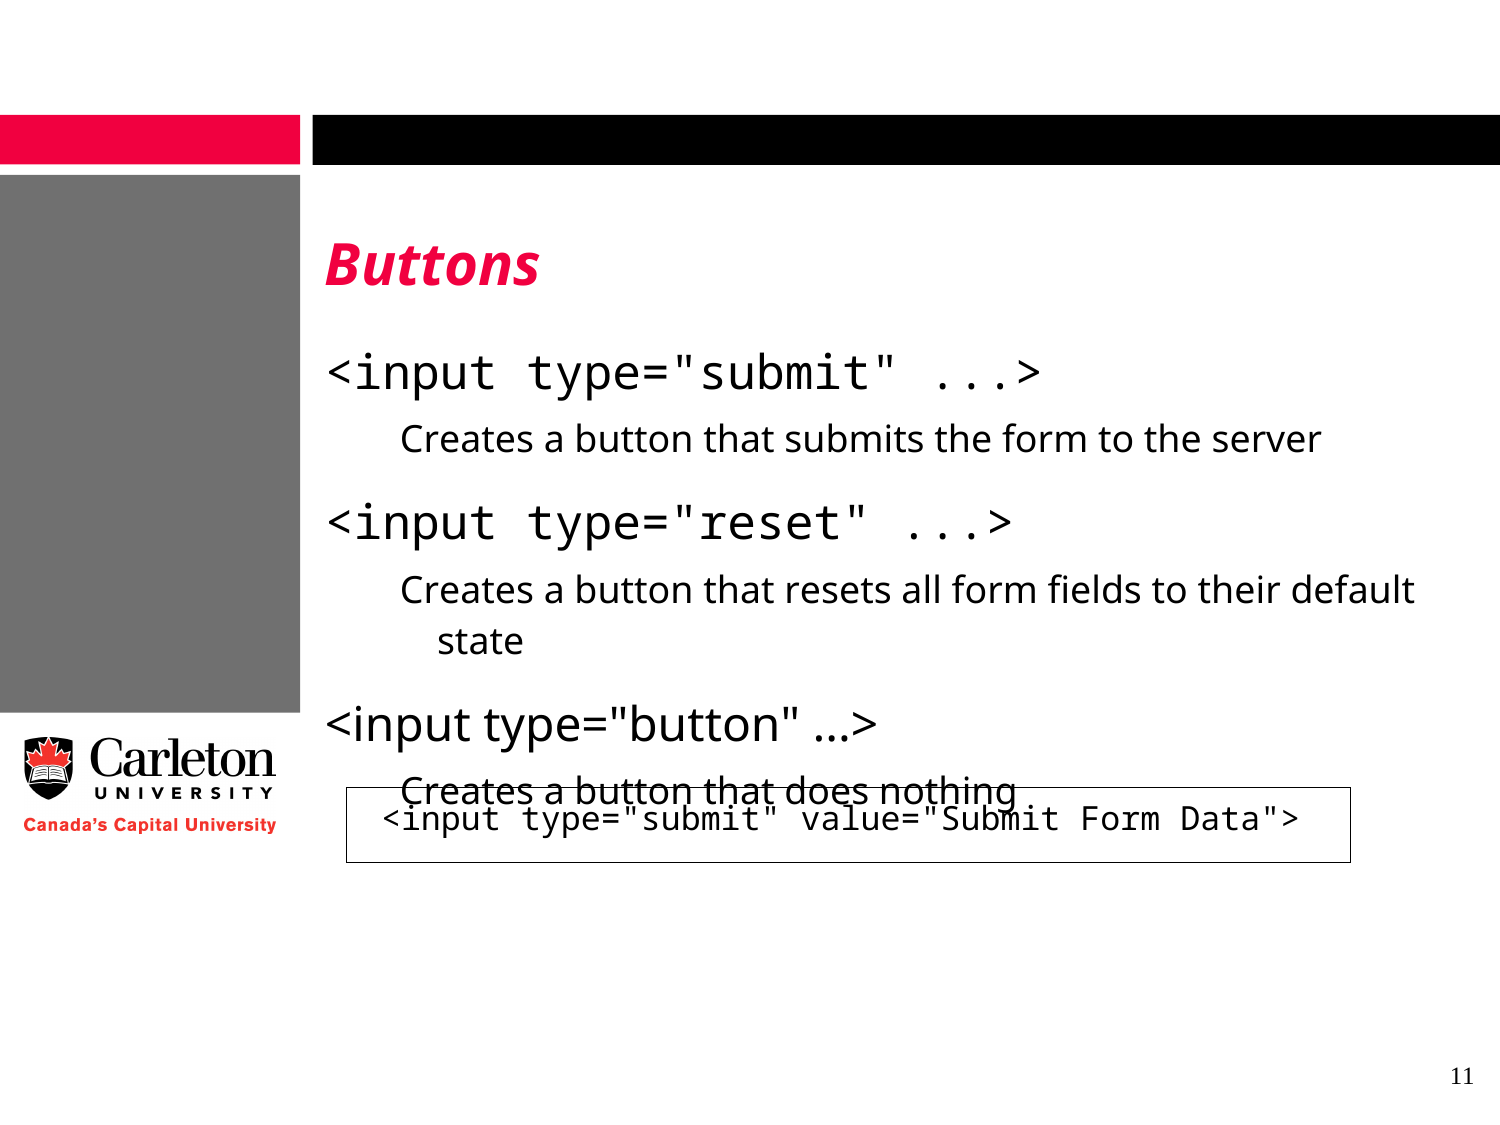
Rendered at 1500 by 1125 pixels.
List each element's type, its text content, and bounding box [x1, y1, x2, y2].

list <input type="submit" ...> Creates a button that submits the form to the server <input type="reset" ...> Creates a button that resets all form fields to their default state <input type="button" ...> Creates a button that does nothing [324, 324, 1450, 1036]
text_box <input type="submit" value="Submit Form Data"> [346, 787, 1351, 863]
picture [24, 737, 276, 834]
title Buttons [324, 194, 1450, 324]
